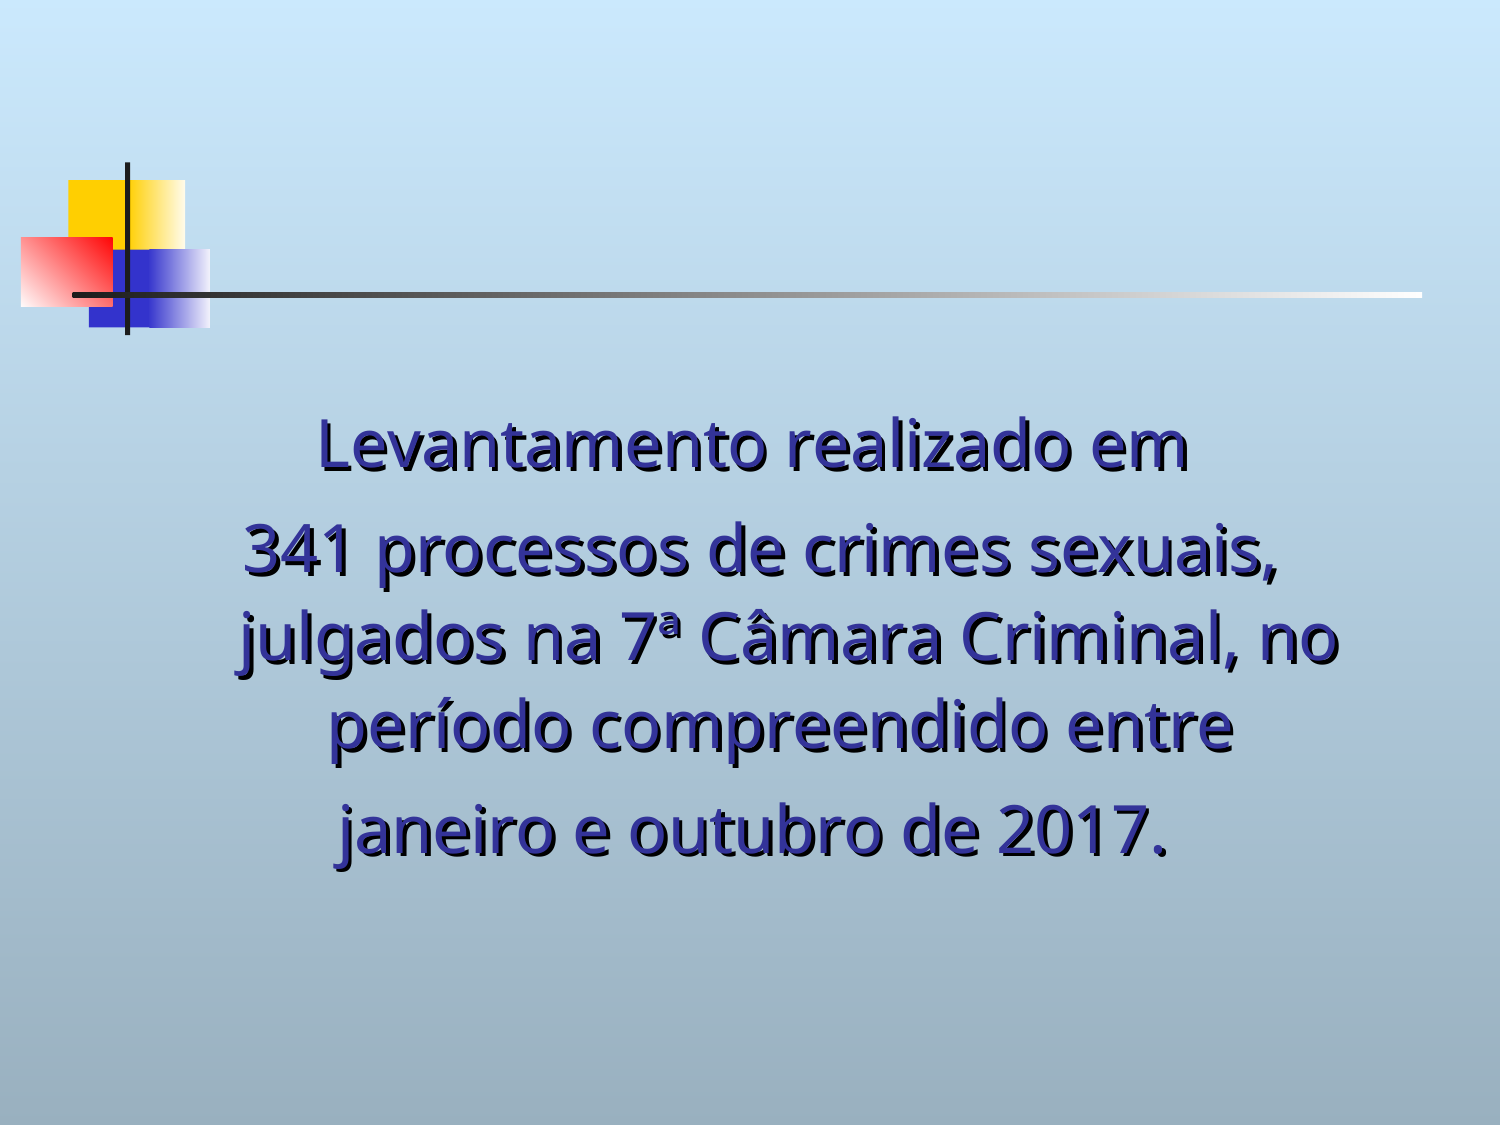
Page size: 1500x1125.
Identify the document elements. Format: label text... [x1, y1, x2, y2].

list Levantamento realizado em 341 processos de crimes sexuais, julgados na 7ª Câmara Criminal, no período compreendido entre janeiro e outubro de 2017. [123, 385, 1399, 1000]
